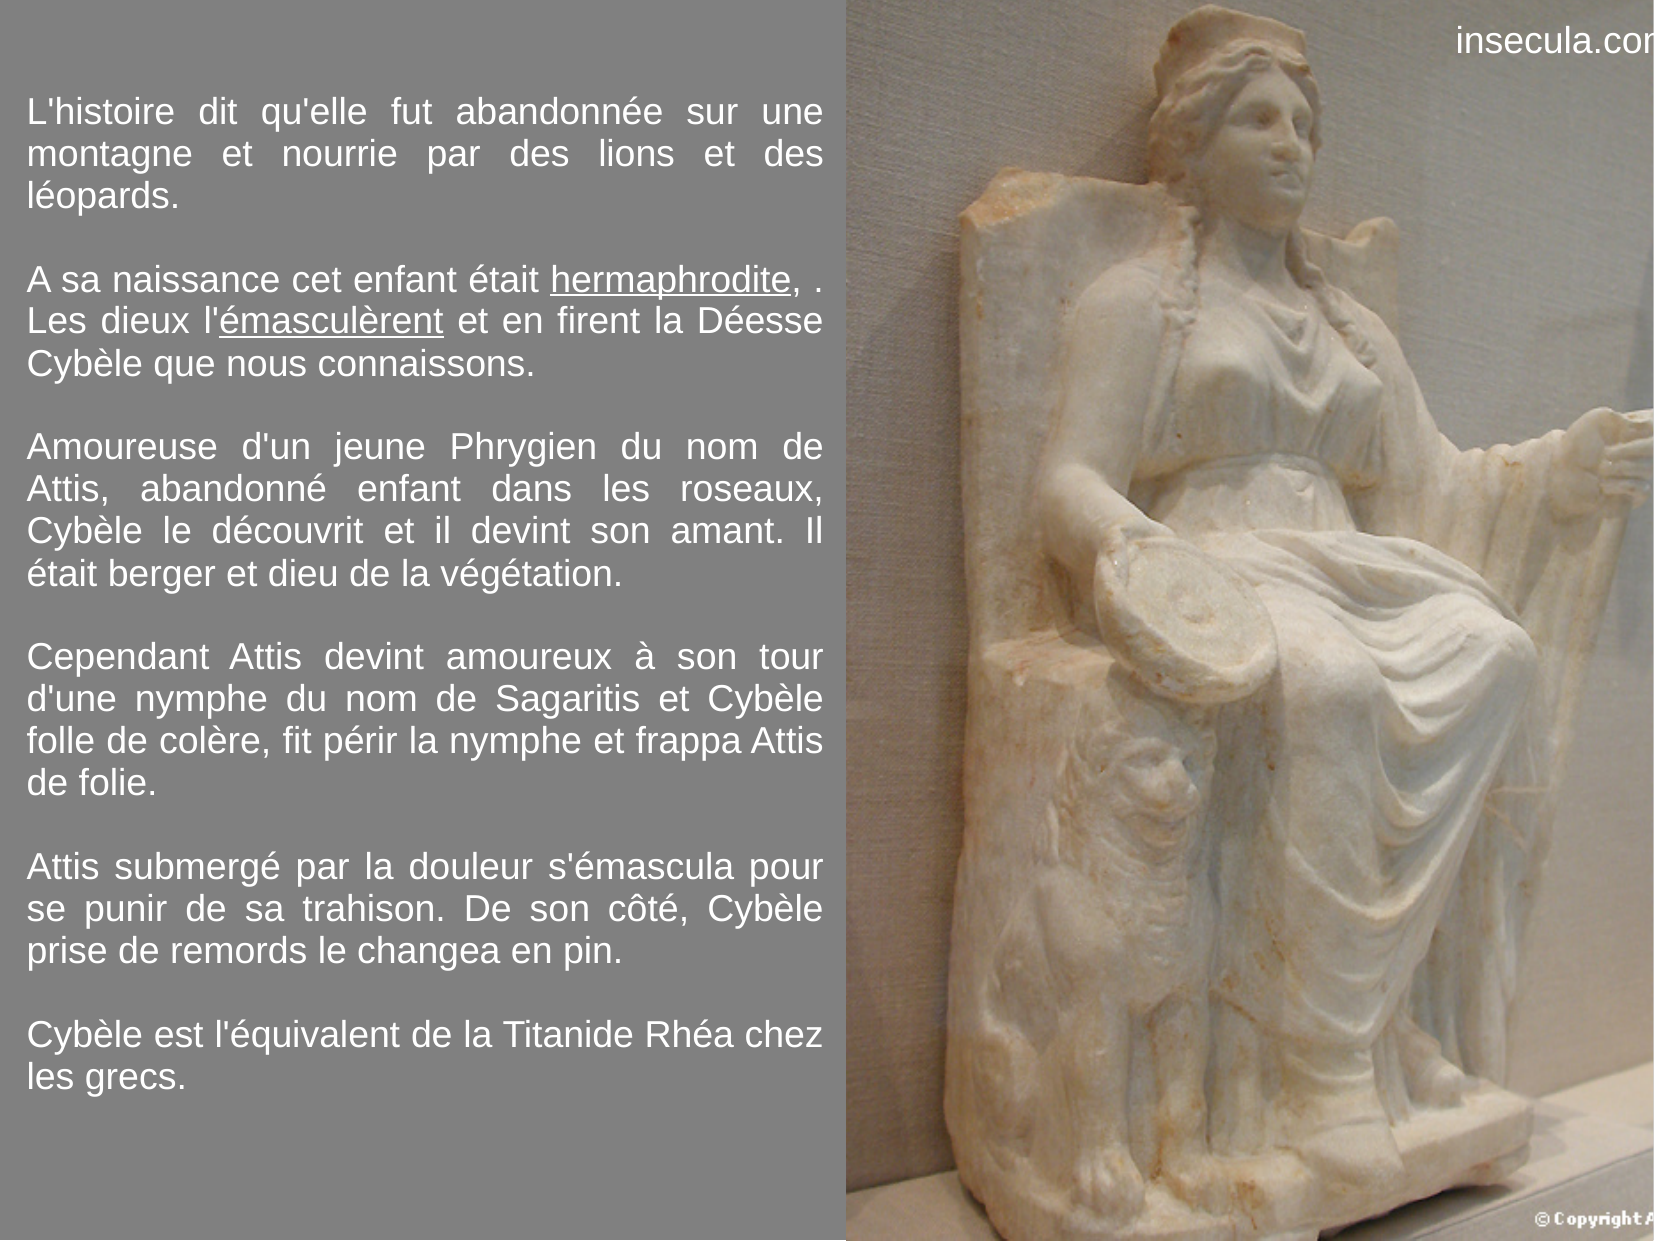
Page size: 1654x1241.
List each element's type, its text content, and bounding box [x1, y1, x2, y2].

text_box L'histoire dit qu'elle fut abandonnée sur une montagne et nourrie par des lions et des léopards. A sa naissance cet enfant était hermaphrodite, . Les dieux l'émasculèrent et en firent la Déesse Cybèle que nous connaissons. Amoureuse d'un jeune Phrygien du nom de Attis, abandonné enfant dans les roseaux, Cybèle le découvrit et il devint son amant. Il était berger et dieu de la végétation. Cependant Attis devint amoureux à son tour d'une nymphe du nom de Sagaritis et Cybèle folle de colère, fit périr la nymphe et frappa Attis de folie. Attis submergé par la douleur s'émascula pour se punir de sa trahison. De son côté, Cybèle prise de remords le changea en pin. Cybèle est l'équivalent de la Titanide Rhéa chez les grecs. [11, 82, 839, 1107]
text_box insecula.com [1440, 11, 1654, 71]
picture [846, 0, 1654, 1241]
